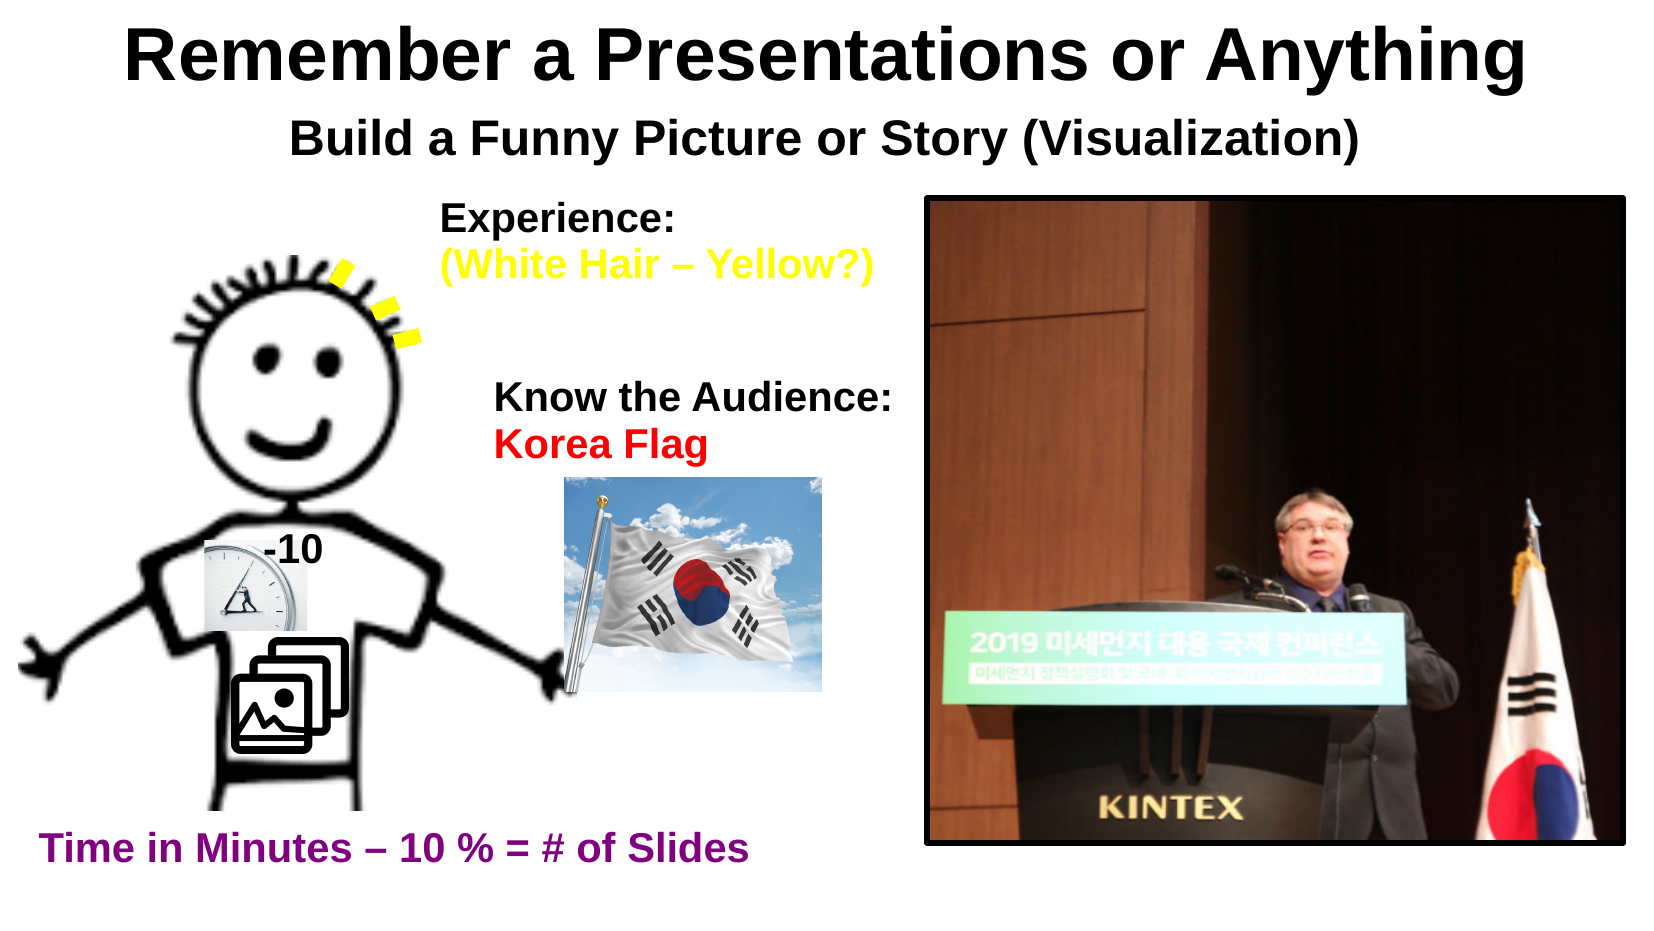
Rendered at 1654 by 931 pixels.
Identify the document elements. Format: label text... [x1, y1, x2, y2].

text_box Build a Funny Picture or Story (Visualization) [0, 103, 1651, 174]
picture [930, 201, 1621, 841]
picture [18, 255, 822, 811]
text_box Experience: (White Hair – Yellow?) [424, 187, 898, 342]
text_box Know the Audience: Korea Flag [478, 366, 910, 521]
title Remember a Presentations or Anything [0, 3, 1654, 105]
text_box Time in Minutes – 10 % = # of Slides [5, 817, 796, 879]
text_box -10 [248, 518, 364, 580]
